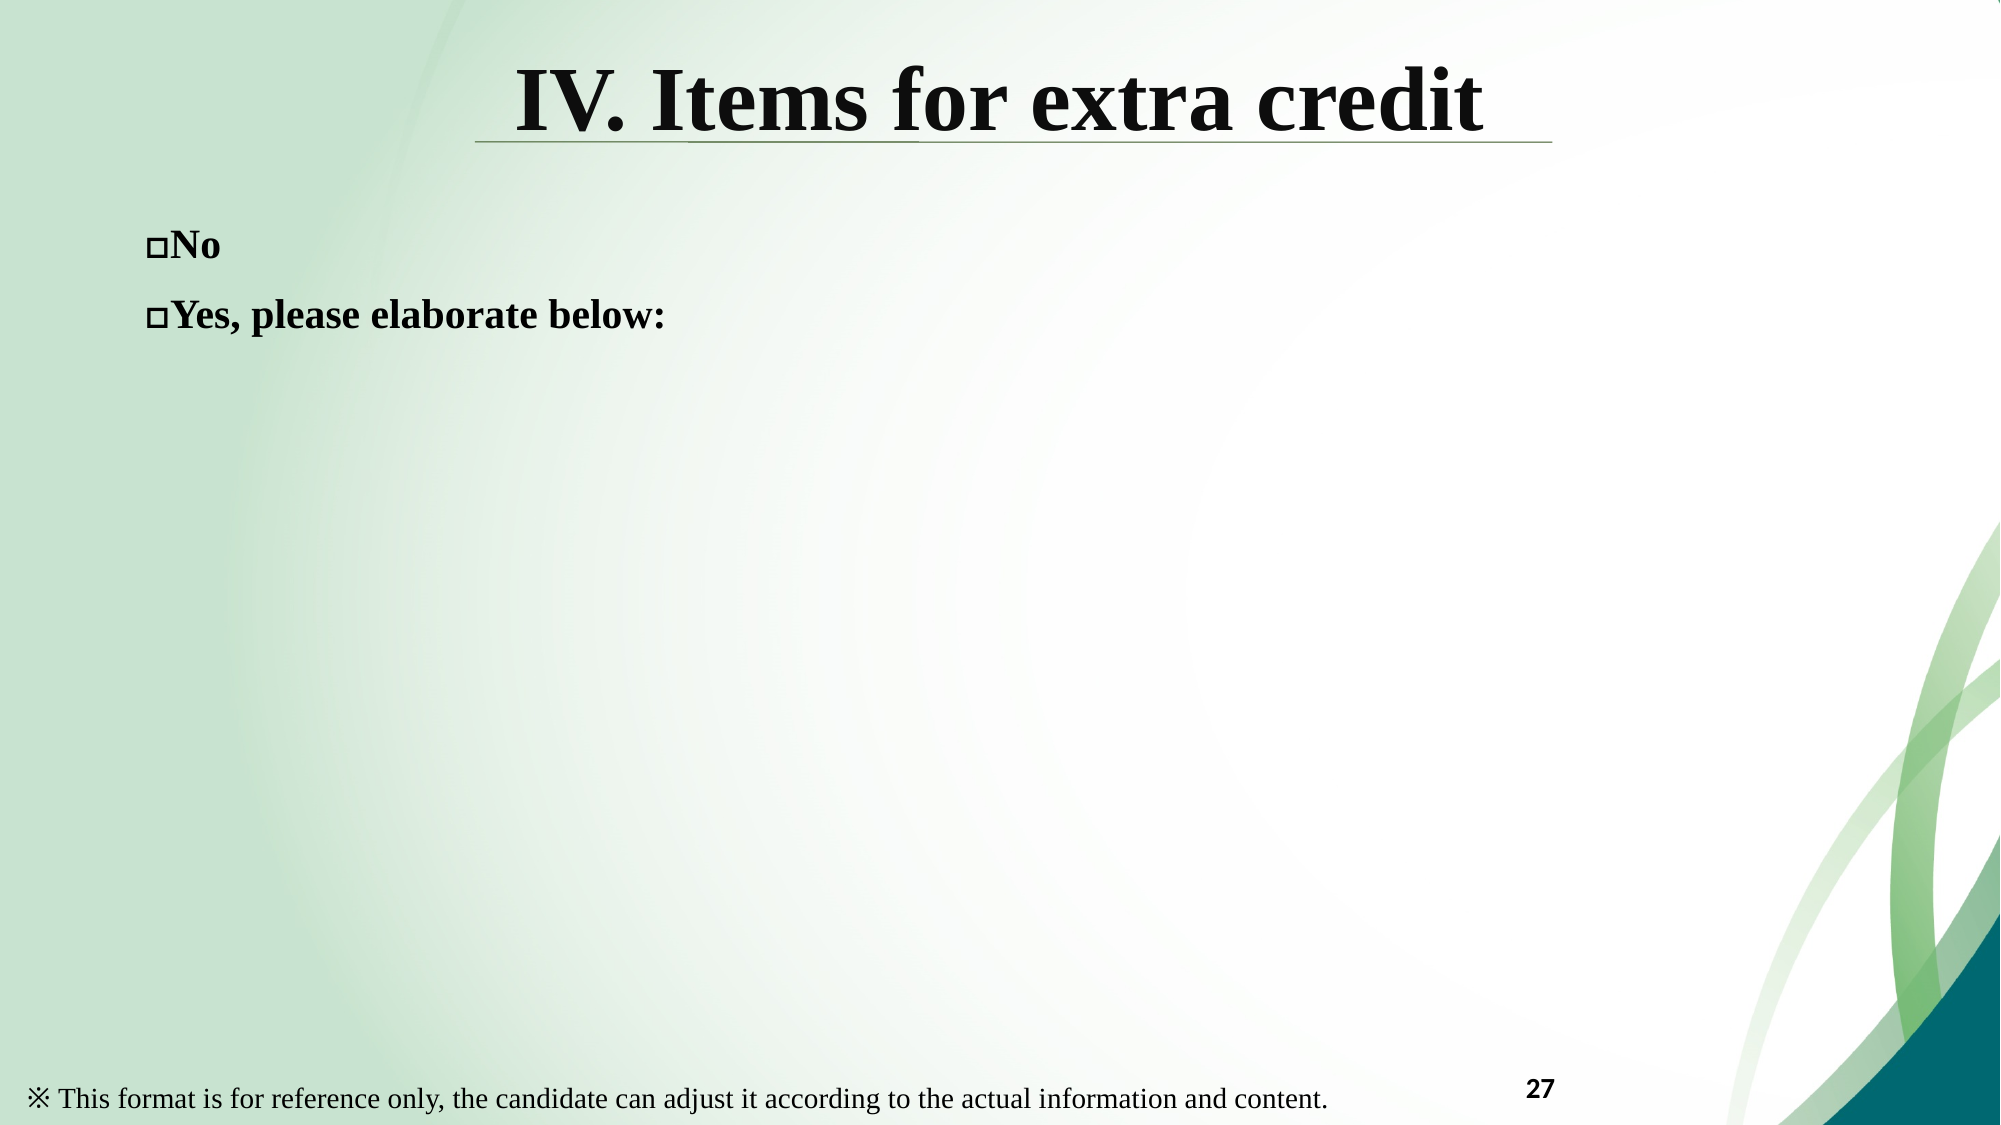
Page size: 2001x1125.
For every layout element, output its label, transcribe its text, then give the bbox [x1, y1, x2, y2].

title IV. Items for extra credit [0, 36, 2000, 139]
text_box □No □Yes, please elaborate below: [137, 208, 1863, 922]
text_box 27 [1518, 1053, 1969, 1114]
text_box ※ This format is for reference only, the candidate can adjust it according to the actual information and content. [20, 1054, 1337, 1125]
